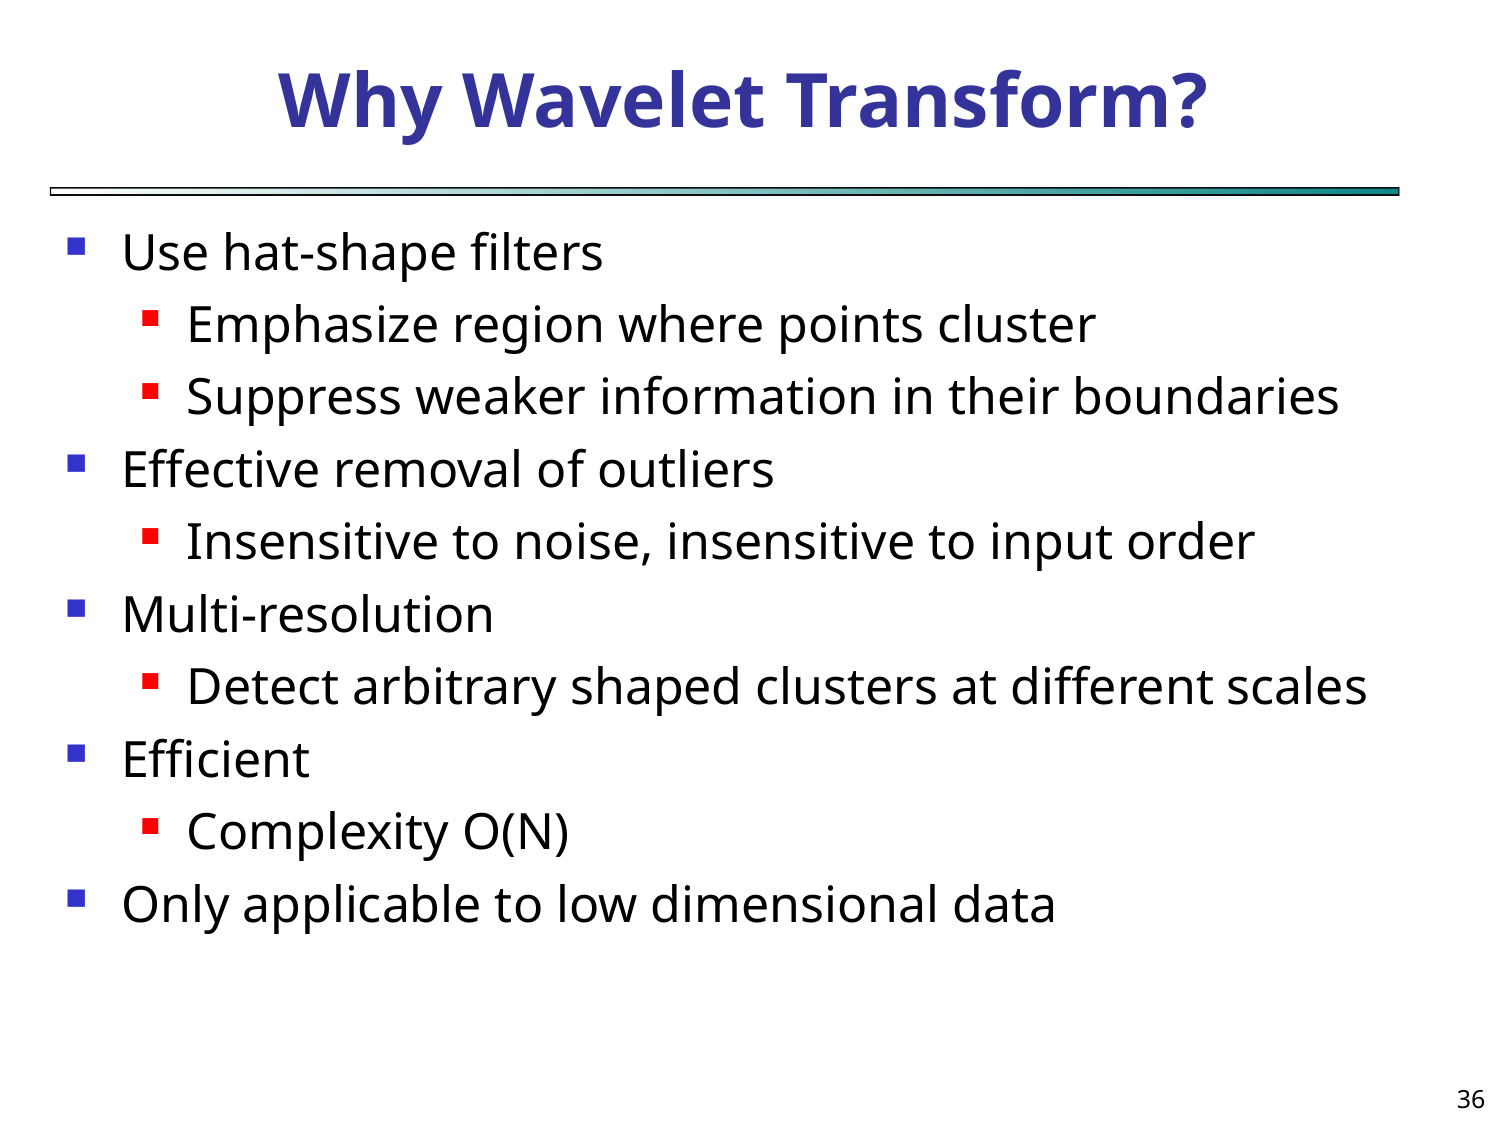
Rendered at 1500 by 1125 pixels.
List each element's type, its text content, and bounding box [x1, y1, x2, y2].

list Use hat-shape filters Emphasize region where points cluster Suppress weaker information in their boundaries Effective removal of outliers Insensitive to noise, insensitive to input order Multi-resolution Detect arbitrary shaped clusters at different scales Efficient Complexity O(N) Only applicable to low dimensional data [49, 212, 1425, 1063]
text_box <number> [1187, 1062, 1500, 1125]
title Why Wavelet Transform? [24, 44, 1463, 150]
